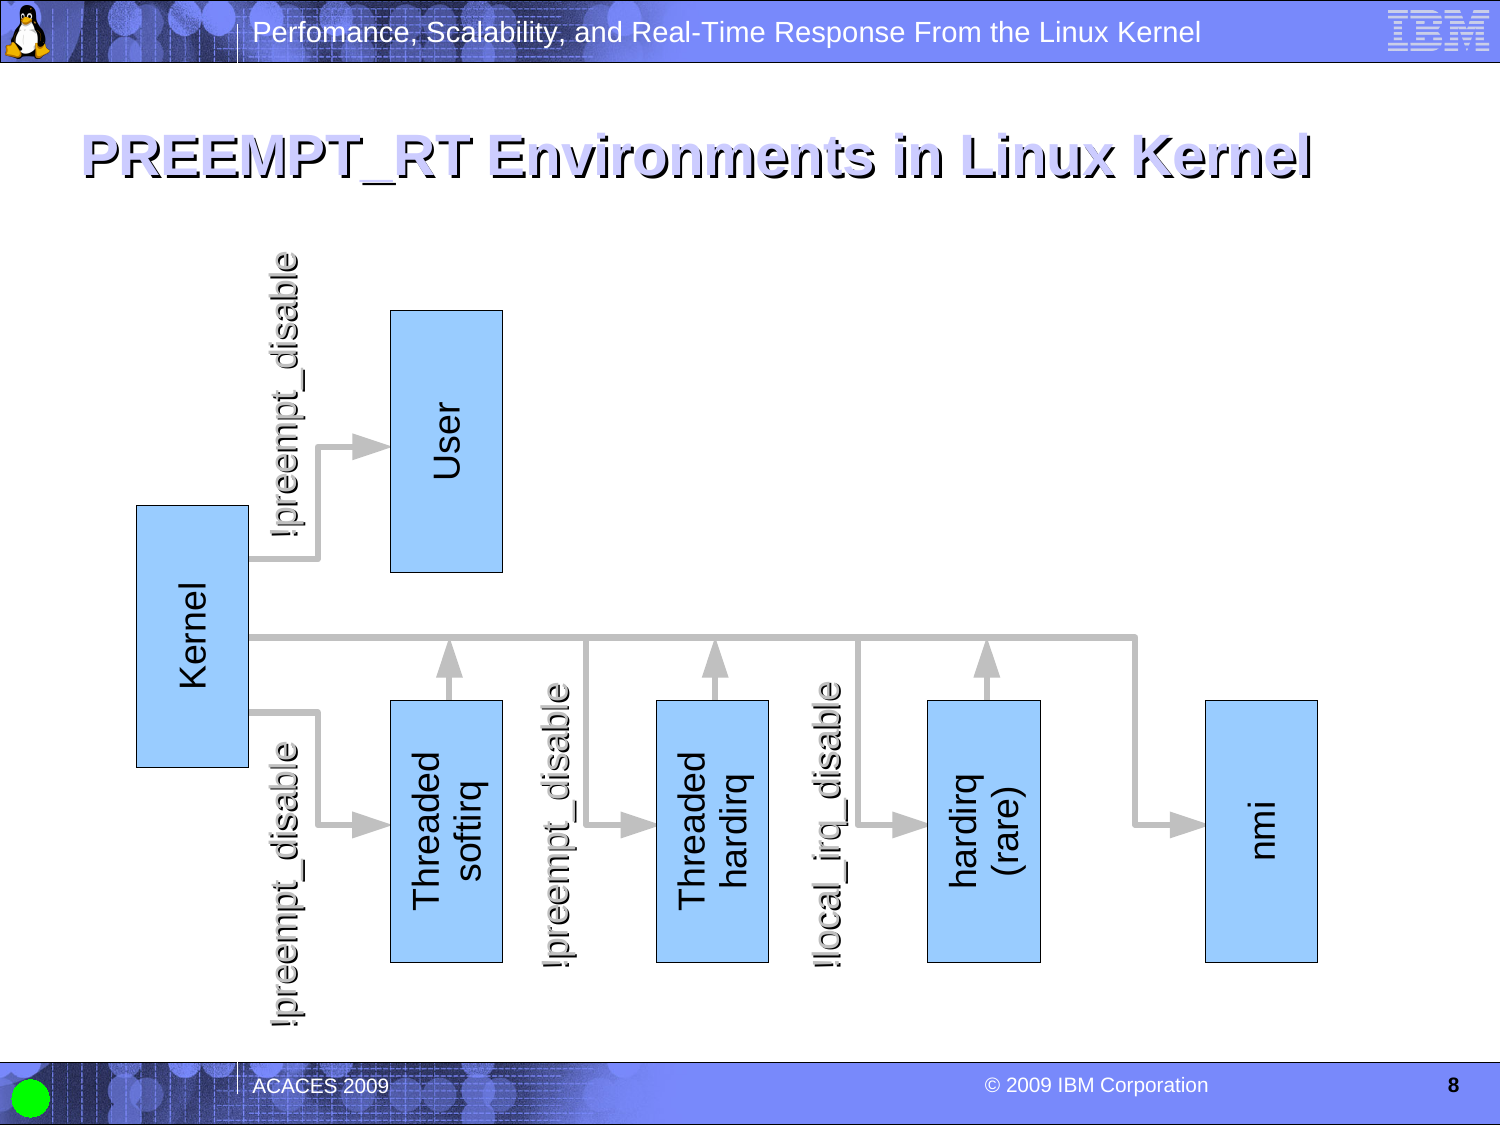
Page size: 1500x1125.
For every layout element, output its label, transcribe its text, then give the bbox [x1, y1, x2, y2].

text_box !local_irq_disable [797, 665, 855, 984]
title PREEMPT_RT Environments in Linux Kernel [79, 116, 1433, 199]
text_box [11, 1079, 50, 1118]
text_box Threaded softirq [390, 700, 503, 963]
text_box !preempt_disable [254, 726, 312, 1043]
text_box User [390, 310, 503, 573]
text_box Threaded hardirq [656, 700, 769, 963]
text_box hardirq (rare) [927, 700, 1041, 963]
text_box !preempt_disable [254, 236, 312, 553]
text_box Kernel [136, 505, 249, 768]
text_box nmi [1205, 700, 1318, 963]
picture [1, 1, 1500, 62]
text_box !preempt_disable [526, 667, 583, 984]
picture [0, 1063, 1500, 1124]
